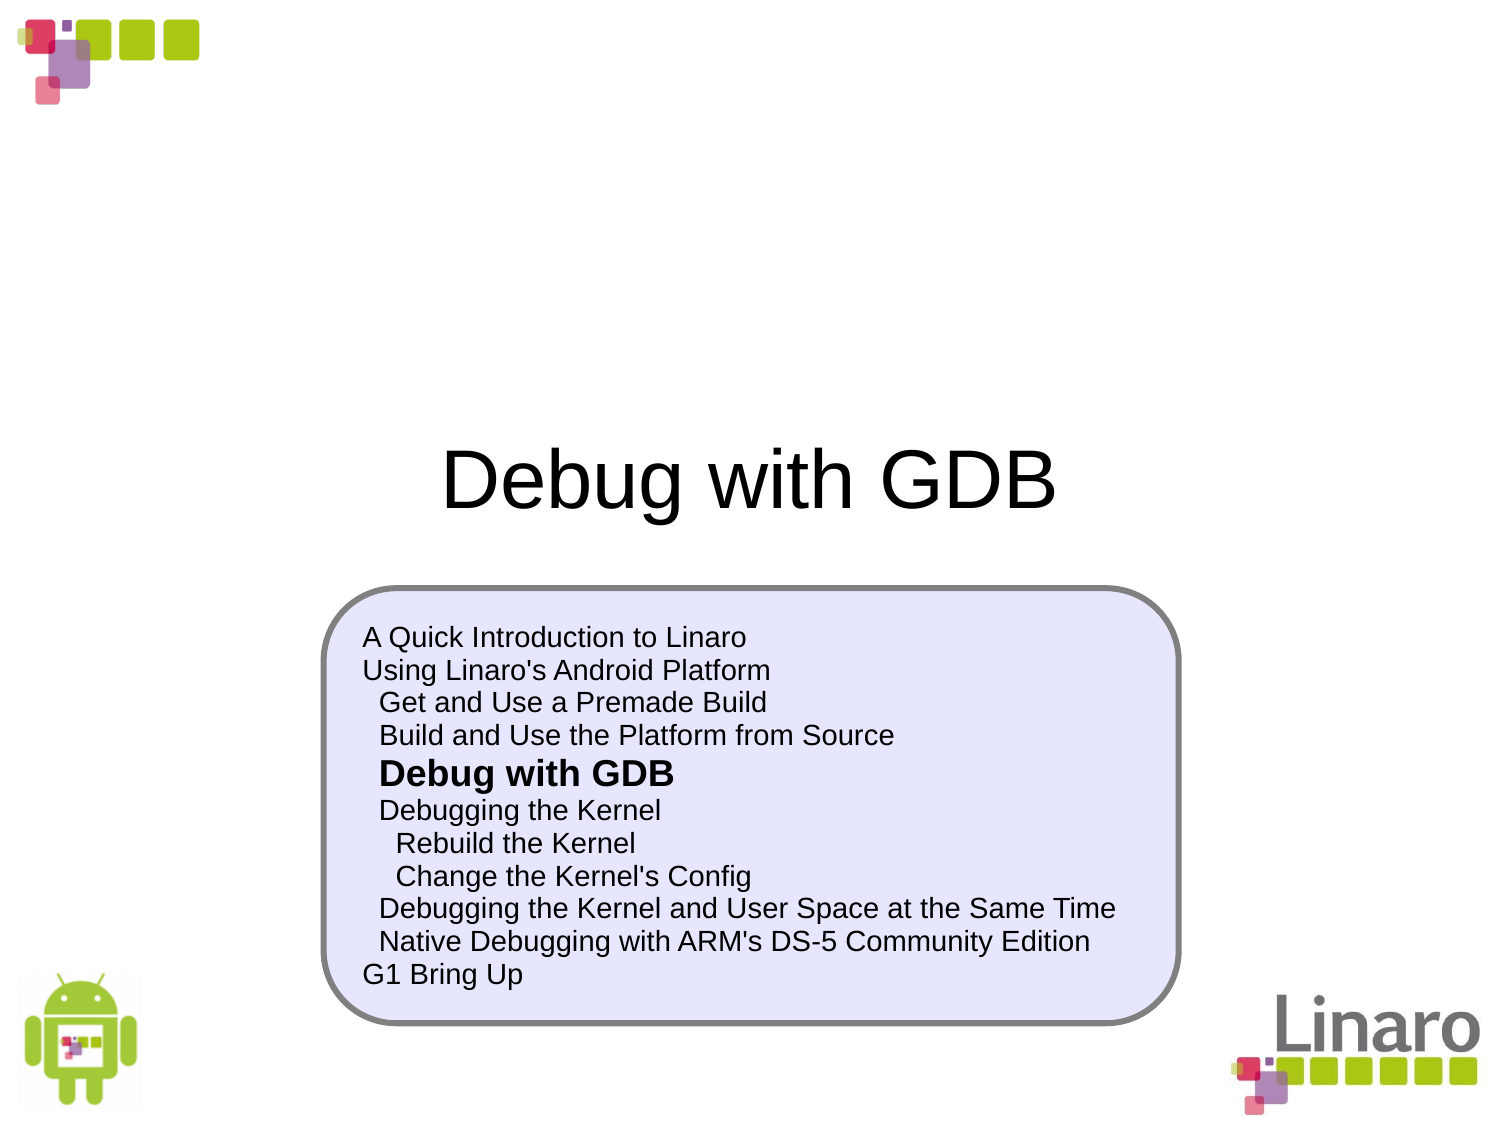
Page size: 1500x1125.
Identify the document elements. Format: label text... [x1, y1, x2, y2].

subtitle Debug with GDB [74, 44, 1425, 916]
picture [1219, 986, 1491, 1123]
picture [18, 971, 142, 1109]
picture [16, 12, 205, 121]
text_box A Quick Introduction to Linaro Using Linaro's Android Platform Get and Use a Premade Build Build and Use the Platform from Source Debug with GDB Debugging the Kernel Rebuild the Kernel Change the Kernel's Config Debugging the Kernel and User Space at the Same Time Native Debugging with ARM's DS-5 Community Edition G1 Bring Up [323, 588, 1179, 1024]
